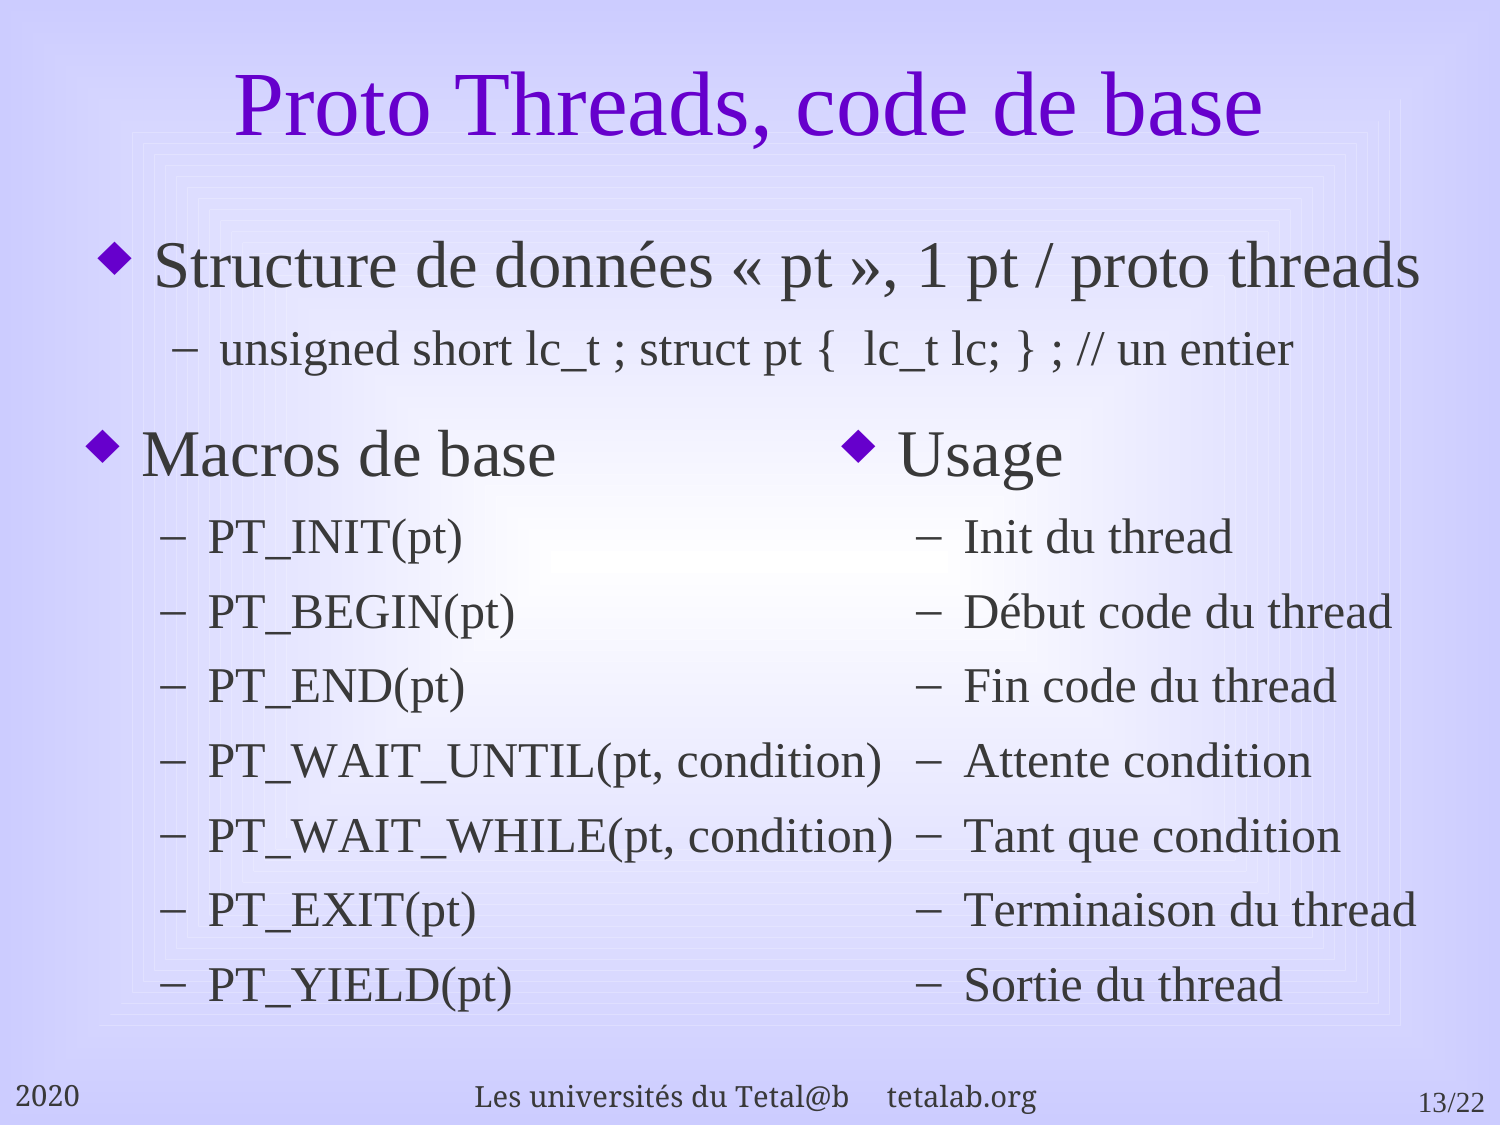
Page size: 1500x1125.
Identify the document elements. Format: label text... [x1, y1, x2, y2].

title Proto Threads, code de base [0, 0, 1500, 198]
list Macros de base PT_INIT(pt) PT_BEGIN(pt) PT_END(pt) PT_WAIT_UNTIL(pt, condition) PT_WAIT_WHILE(pt, condition) PT_EXIT(pt) PT_YIELD(pt) [70, 401, 826, 1039]
list Usage Init du thread Début code du thread Fin code du thread Attente condition Tant que condition Terminaison du thread Sortie du thread [826, 402, 1454, 1040]
list Structure de données « pt », 1 pt / proto threads unsigned short lc_t ; struct pt { lc_t lc; } ; // un entier [82, 213, 1465, 402]
